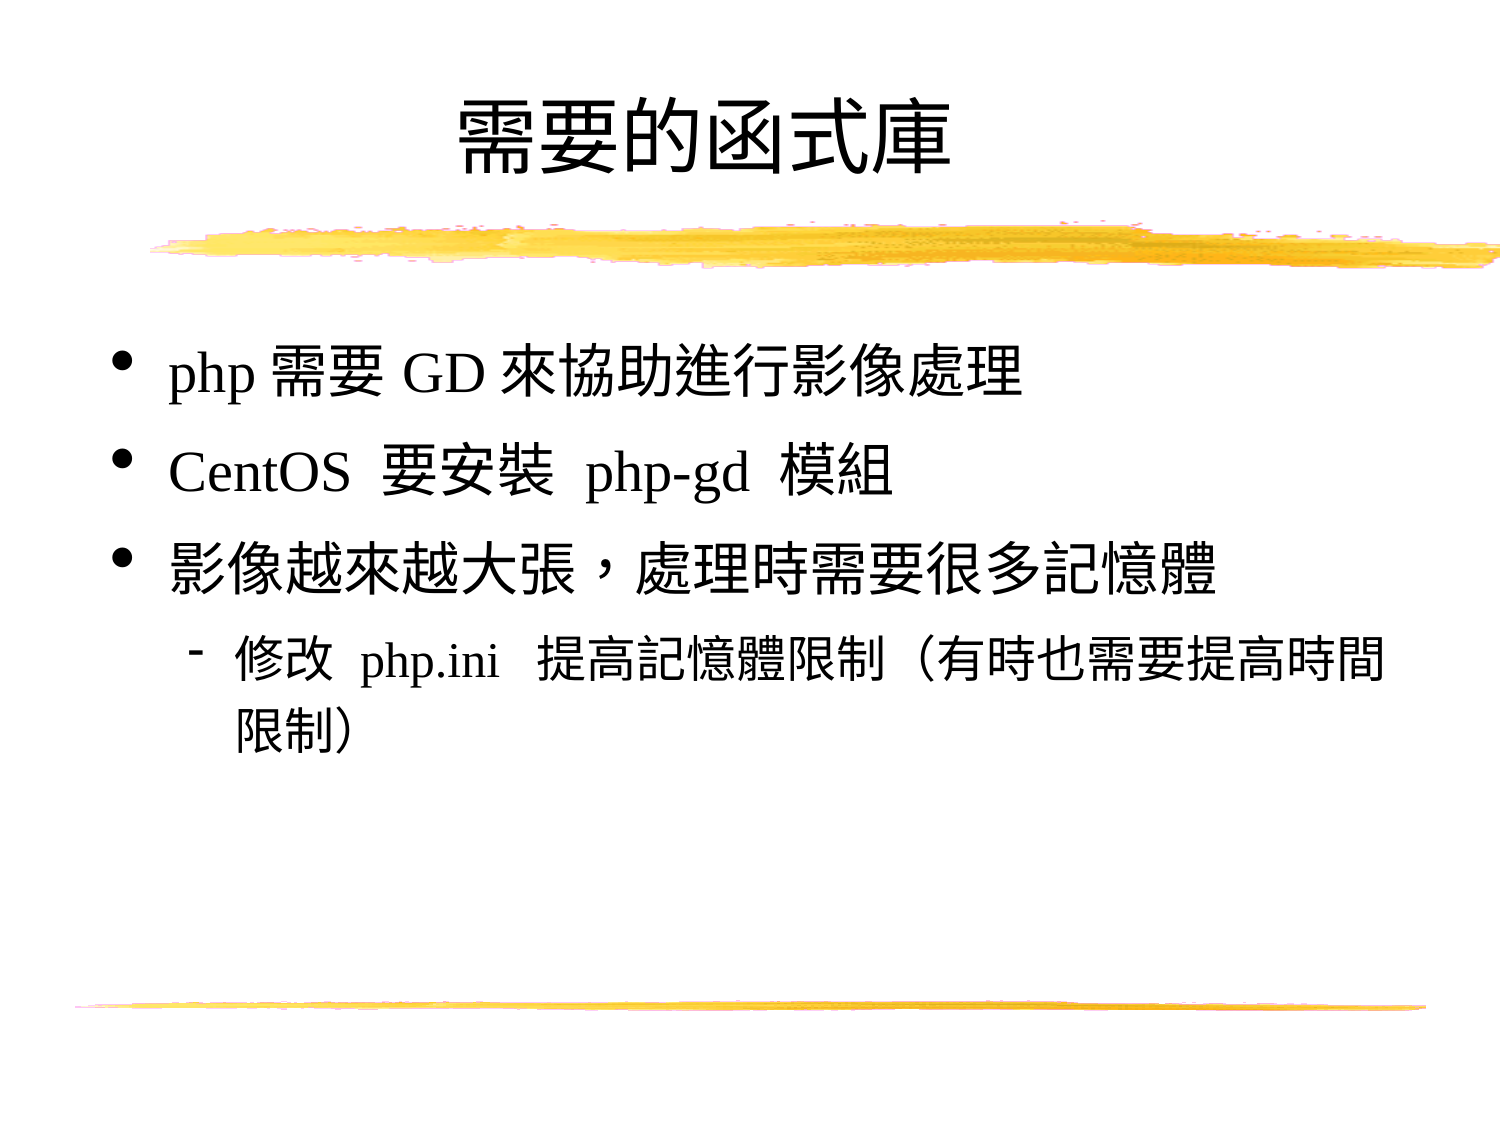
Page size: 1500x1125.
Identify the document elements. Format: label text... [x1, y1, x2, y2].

title 需要的函式庫 [66, 37, 1342, 225]
picture [1388, 999, 1426, 1013]
picture [150, 215, 1500, 279]
list php需要GD來協助進行影像處理 CentOS 要安裝 php-gd 模組 影像越來越大張，處理時需要很多記憶體 修改 php.ini 提高記憶體限制（有時也需要提高時間限制） [112, 324, 1388, 1068]
picture [75, 999, 112, 1013]
